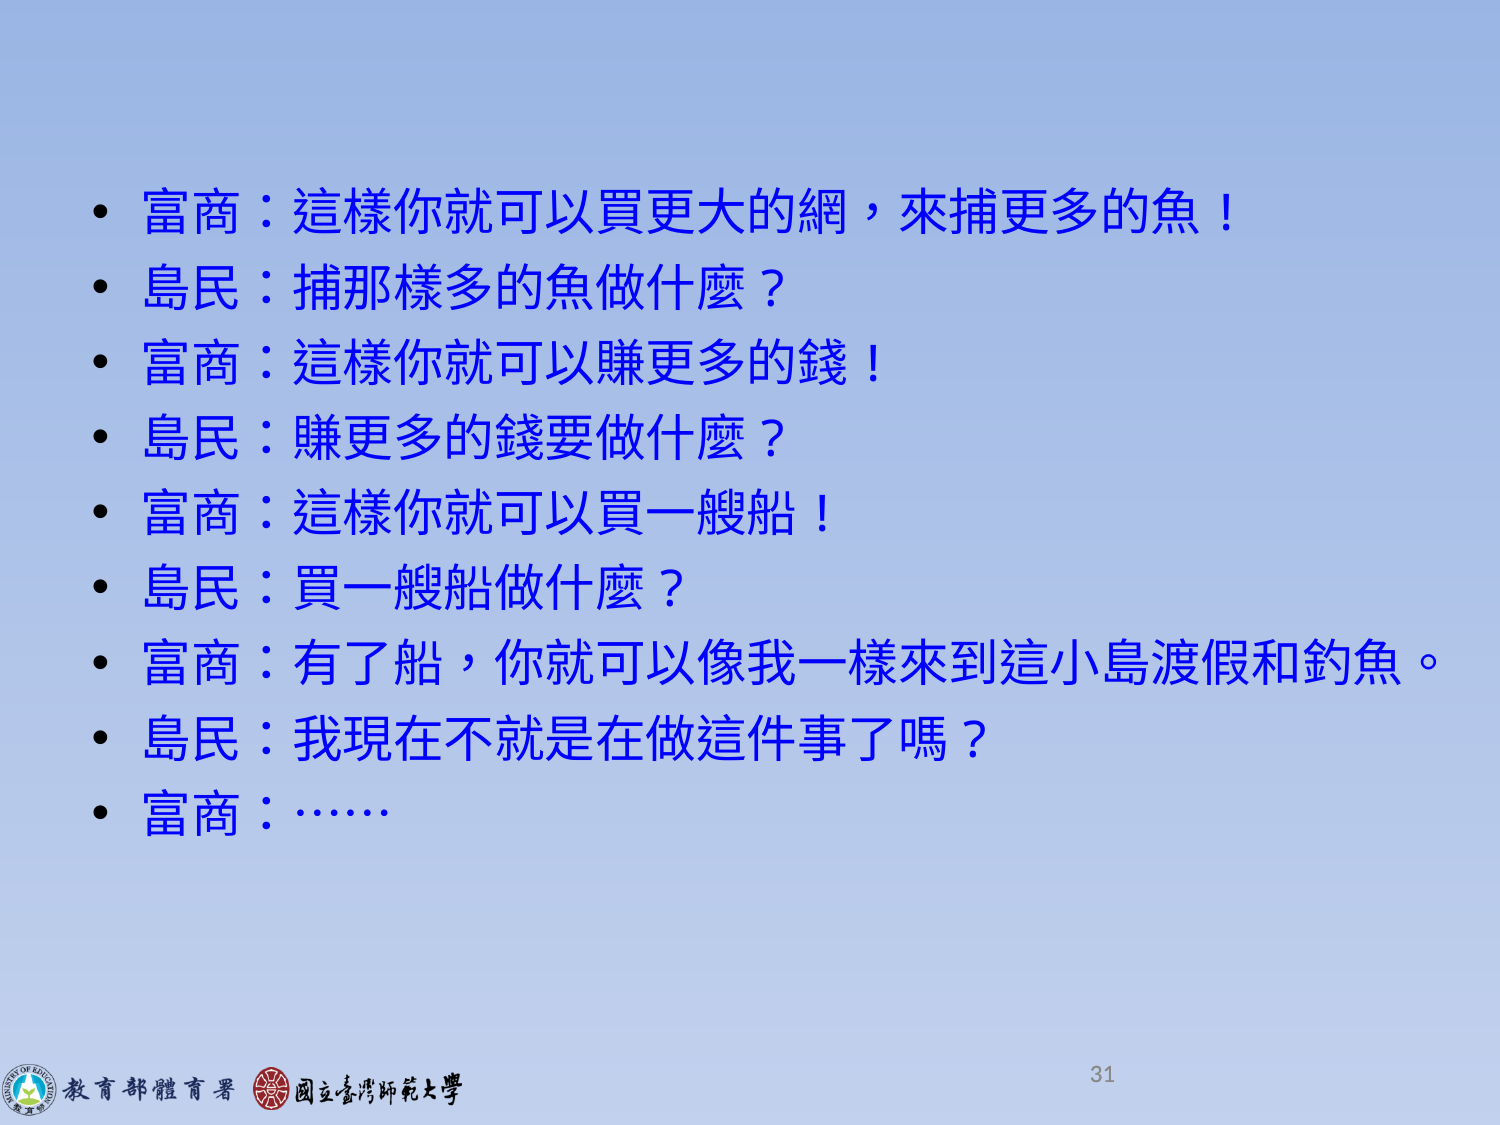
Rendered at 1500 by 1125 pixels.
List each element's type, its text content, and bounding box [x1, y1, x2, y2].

text_box [1074, 1042, 1426, 1103]
list 富商：這樣你就可以買更大的網，來捕更多的魚! 島民：捕那樣多的魚做什麼? 富商：這樣你就可以賺更多的錢! 島民：賺更多的錢要做什麼? 富商：這樣你就可以買一艘船! 島民：買一艘船做什麼? 富商：有了船，你就可以像我一樣來到這小島渡假和釣魚。 島民：我現在不就是在做這件事了嗎? 富商：…… [76, 172, 1427, 916]
